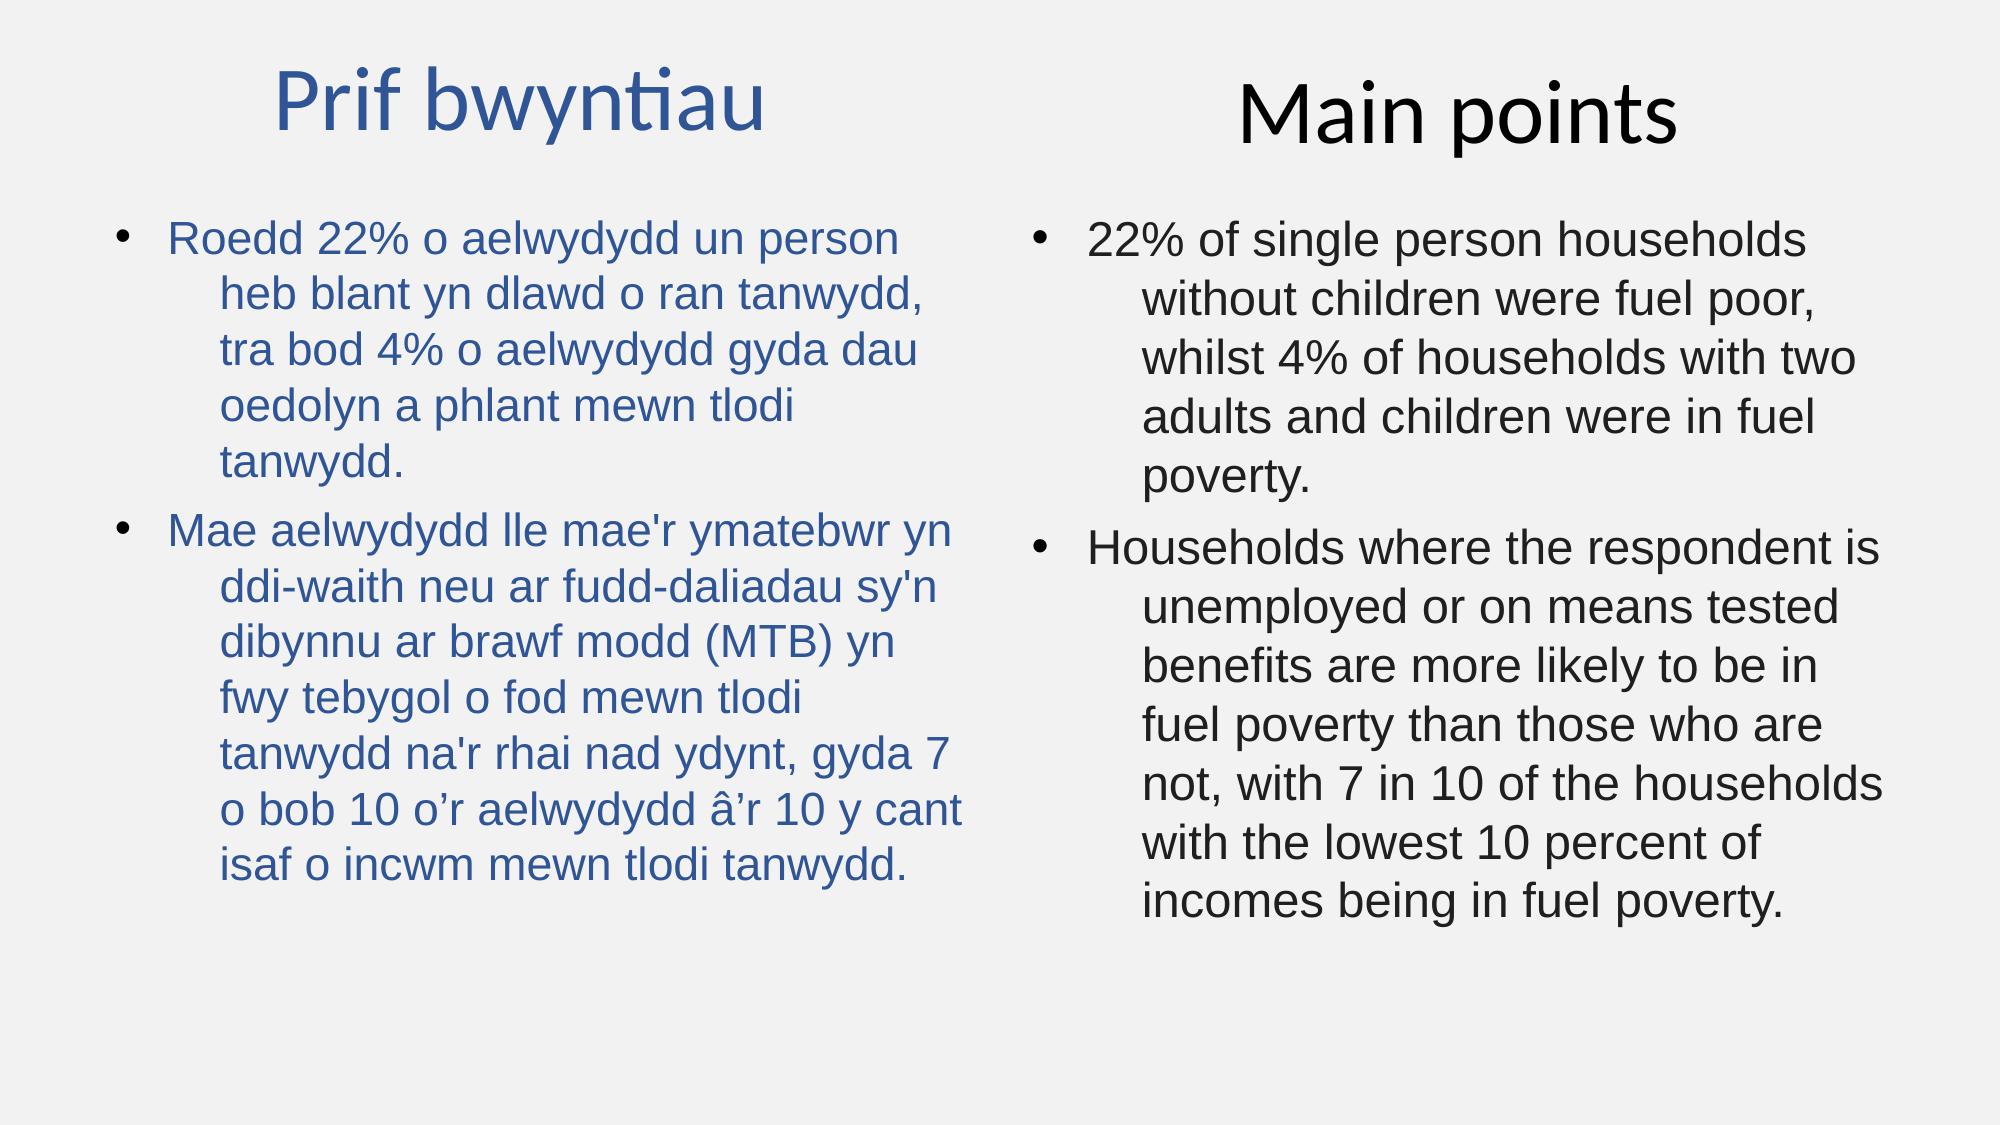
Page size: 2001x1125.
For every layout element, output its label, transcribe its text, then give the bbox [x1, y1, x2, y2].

list 22% of single person households without children were fuel poor, whilst 4% of households with two adults and children were in fuel poverty. Households where the respondent is unemployed or on means tested benefits are more likely to be in fuel poverty than those who are not, with 7 in 10 of the households with the lowest 10 percent of incomes being in fuel poverty. [1016, 201, 1901, 943]
title Prif bwyntiau [79, 0, 963, 188]
list Roedd 22% o aelwydydd un person heb blant yn dlawd o ran tanwydd, tra bod 4% o aelwydydd gyda dau oedolyn a phlant mewn tlodi tanwydd. Mae aelwydydd lle mae'r ymatebwr yn ddi-waith neu ar fudd-daliadau sy'n dibynnu ar brawf modd (MTB) yn fwy tebygol o fod mewn tlodi tanwydd na'r rhai nad ydynt, gyda 7 o bob 10 o’r aelwydydd â’r 10 y cant isaf o incwm mewn tlodi tanwydd. [99, 200, 984, 943]
text_box Main points [1016, 12, 1901, 201]
